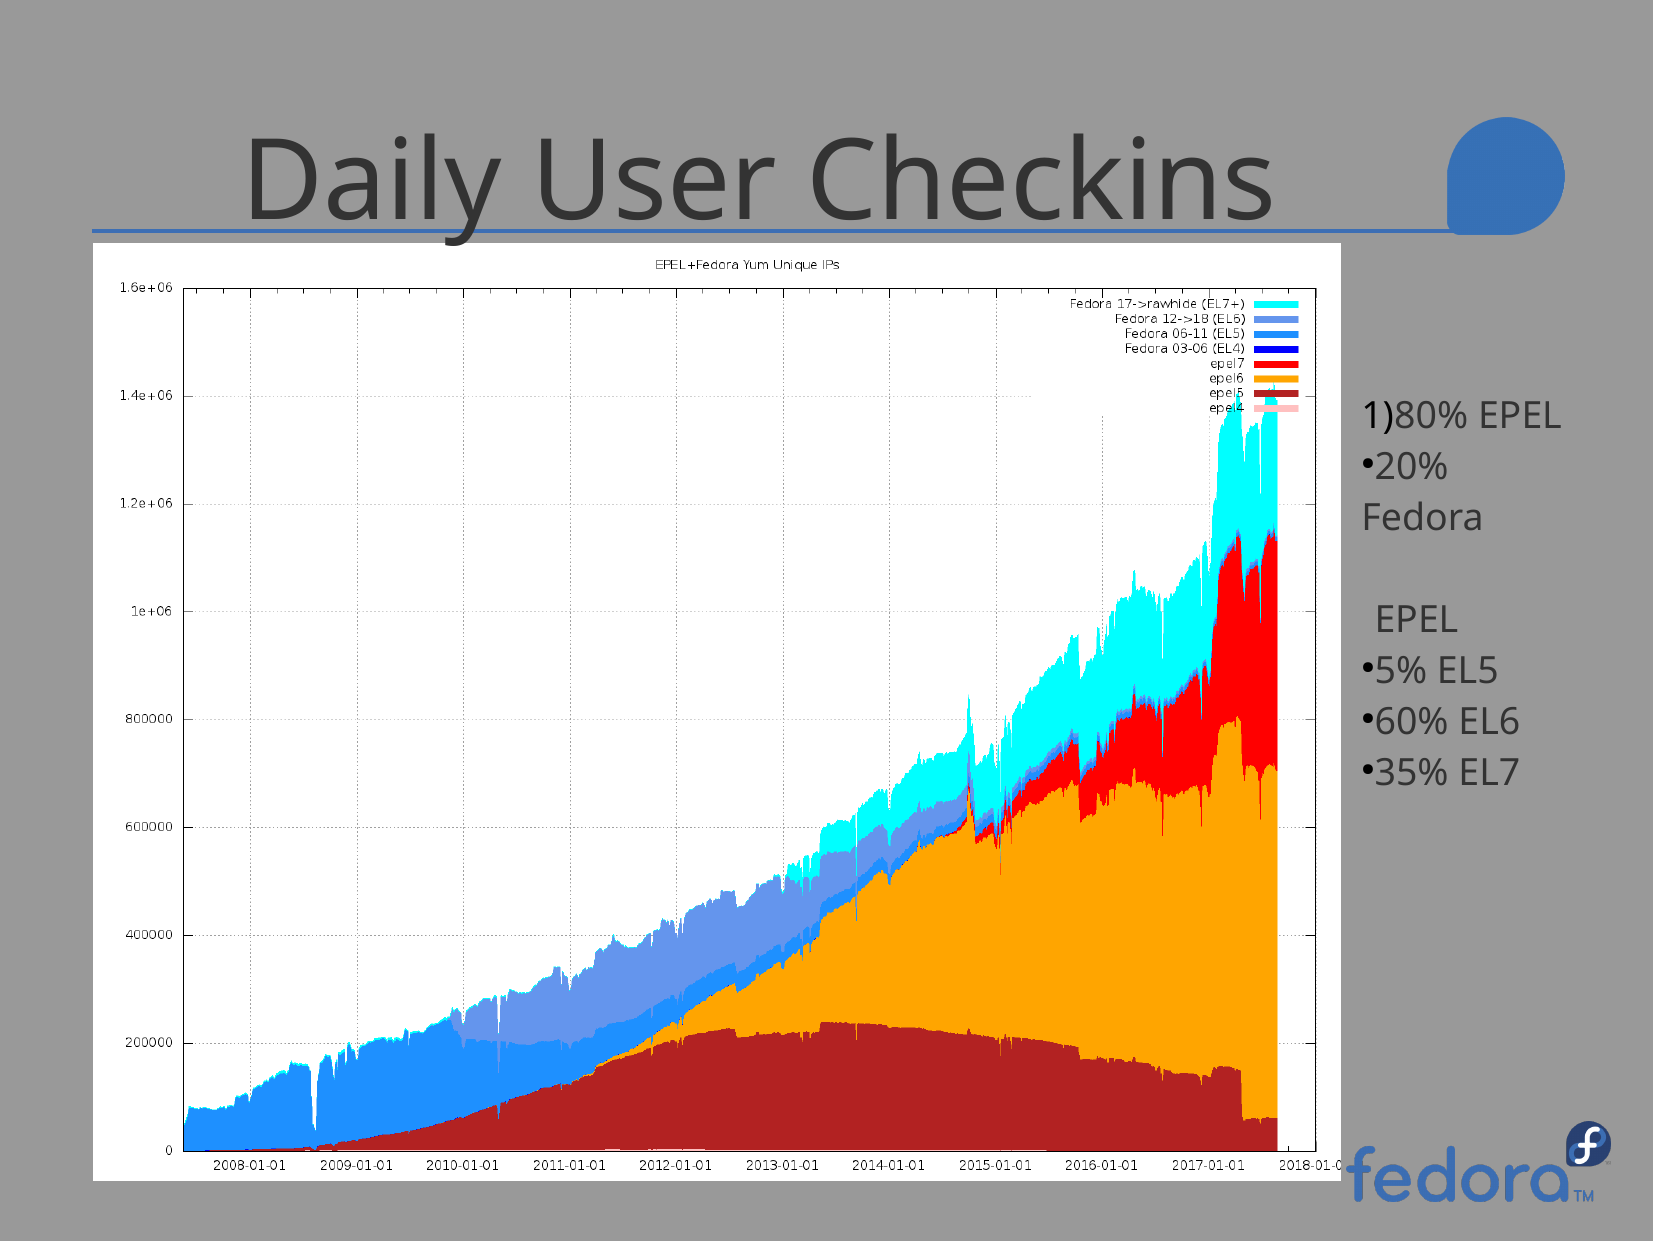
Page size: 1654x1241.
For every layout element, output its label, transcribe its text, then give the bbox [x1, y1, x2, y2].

picture [1346, 1121, 1611, 1202]
picture [1447, 117, 1565, 235]
picture [93, 243, 1341, 1181]
text_box 80% EPEL 20% Fedora EPEL 5% EL5 60% EL6 35% EL7 [1346, 381, 1596, 701]
title Daily User Checkins [94, 100, 1425, 251]
